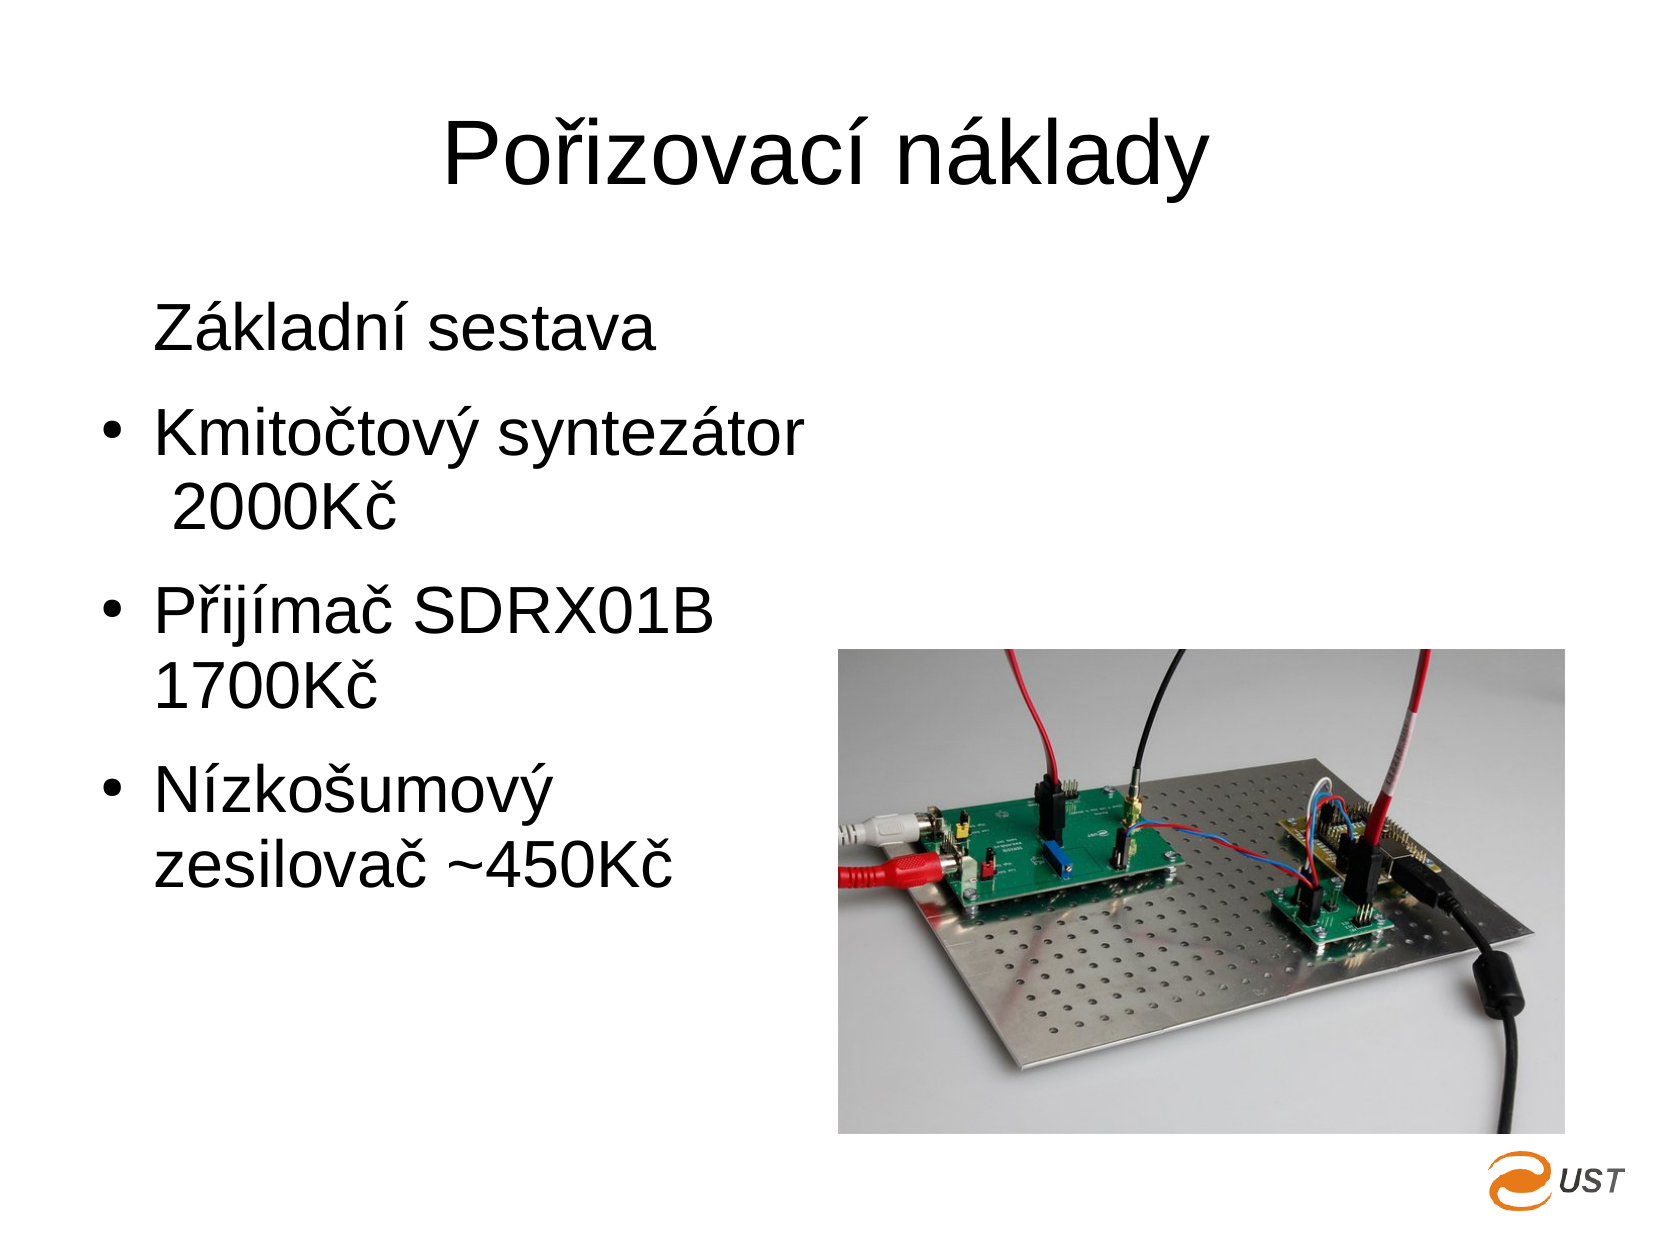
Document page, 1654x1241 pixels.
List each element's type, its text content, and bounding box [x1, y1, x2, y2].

picture [1488, 1151, 1625, 1211]
list Základní sestava Kmitočtový syntezátor 2000Kč Přijímač SDRX01B 1700Kč Nízkošumový zesilovač ~450Kč [82, 290, 809, 1109]
title Pořizovací náklady [82, 49, 1571, 257]
picture [838, 649, 1565, 1134]
